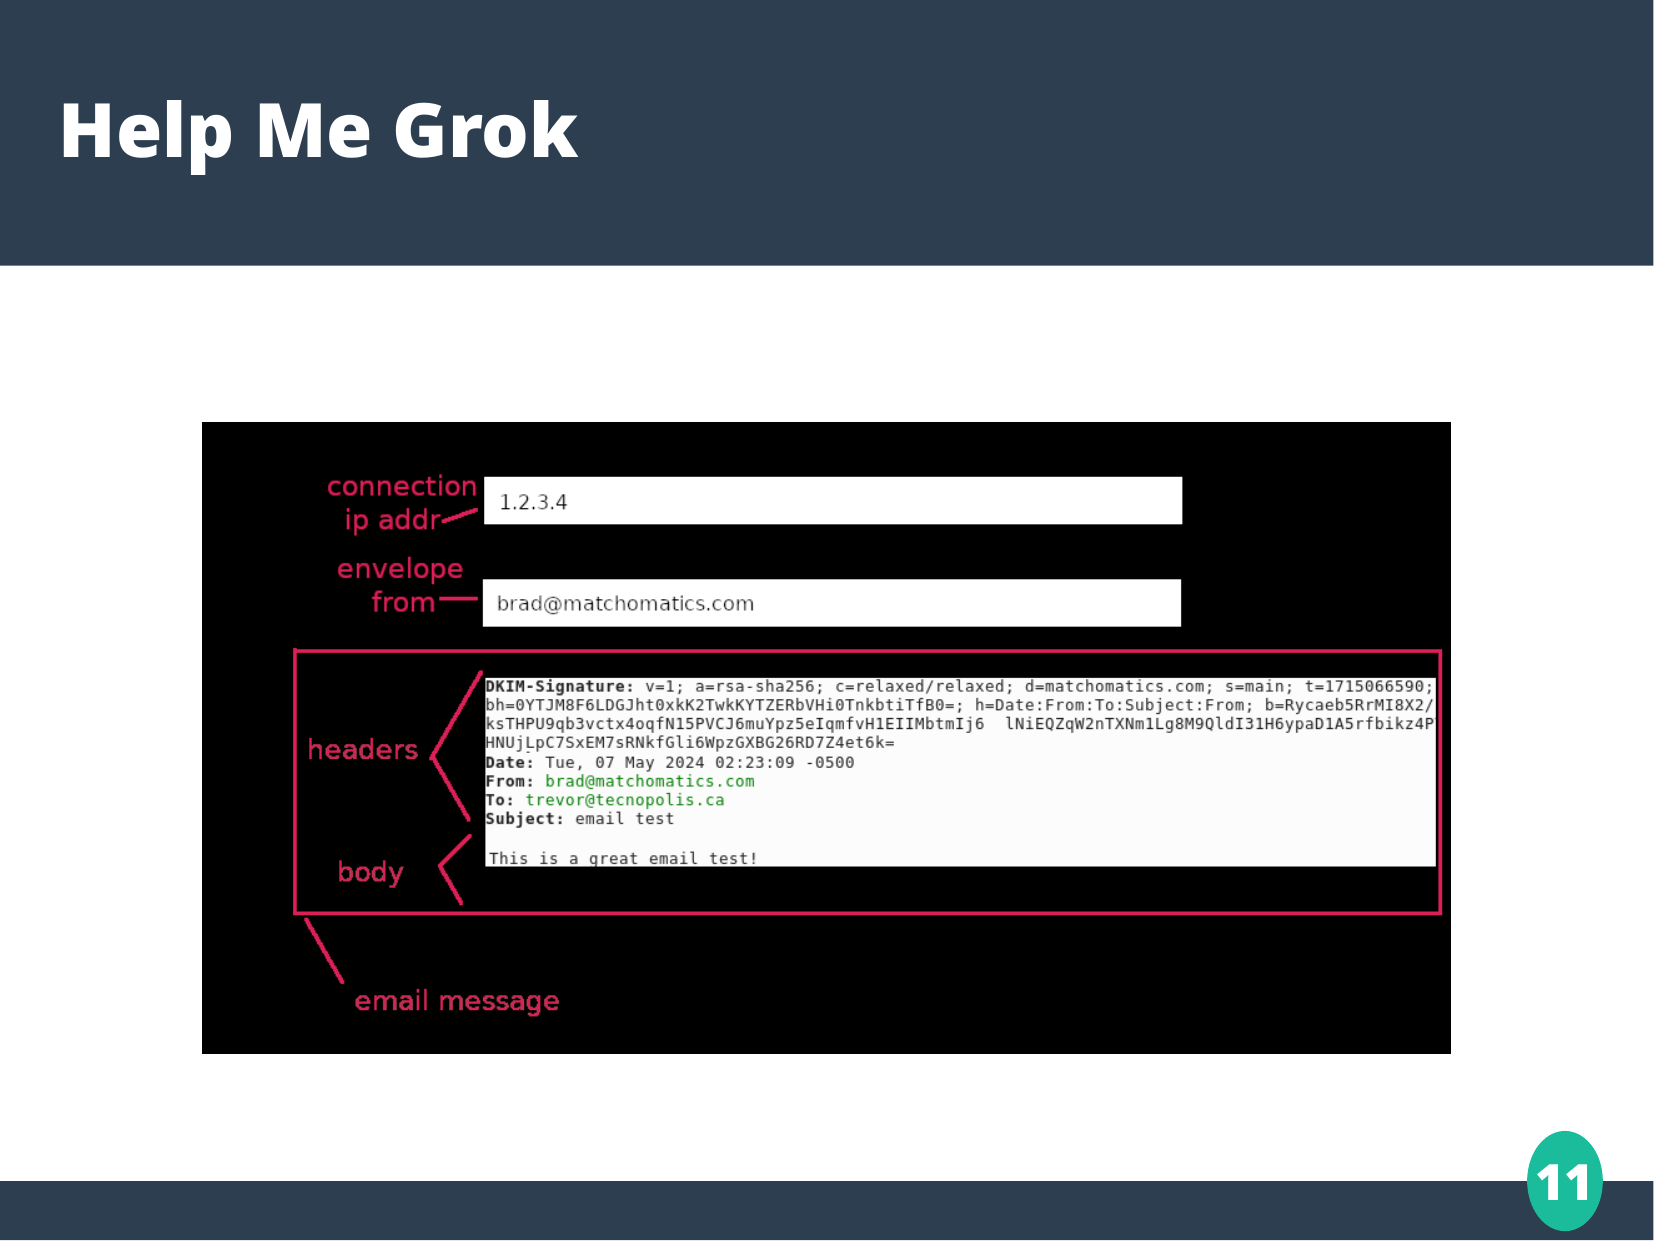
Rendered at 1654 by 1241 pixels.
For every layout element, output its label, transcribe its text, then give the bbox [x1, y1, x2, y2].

title Help Me Grok [59, 49, 1595, 207]
picture [202, 422, 1451, 1054]
